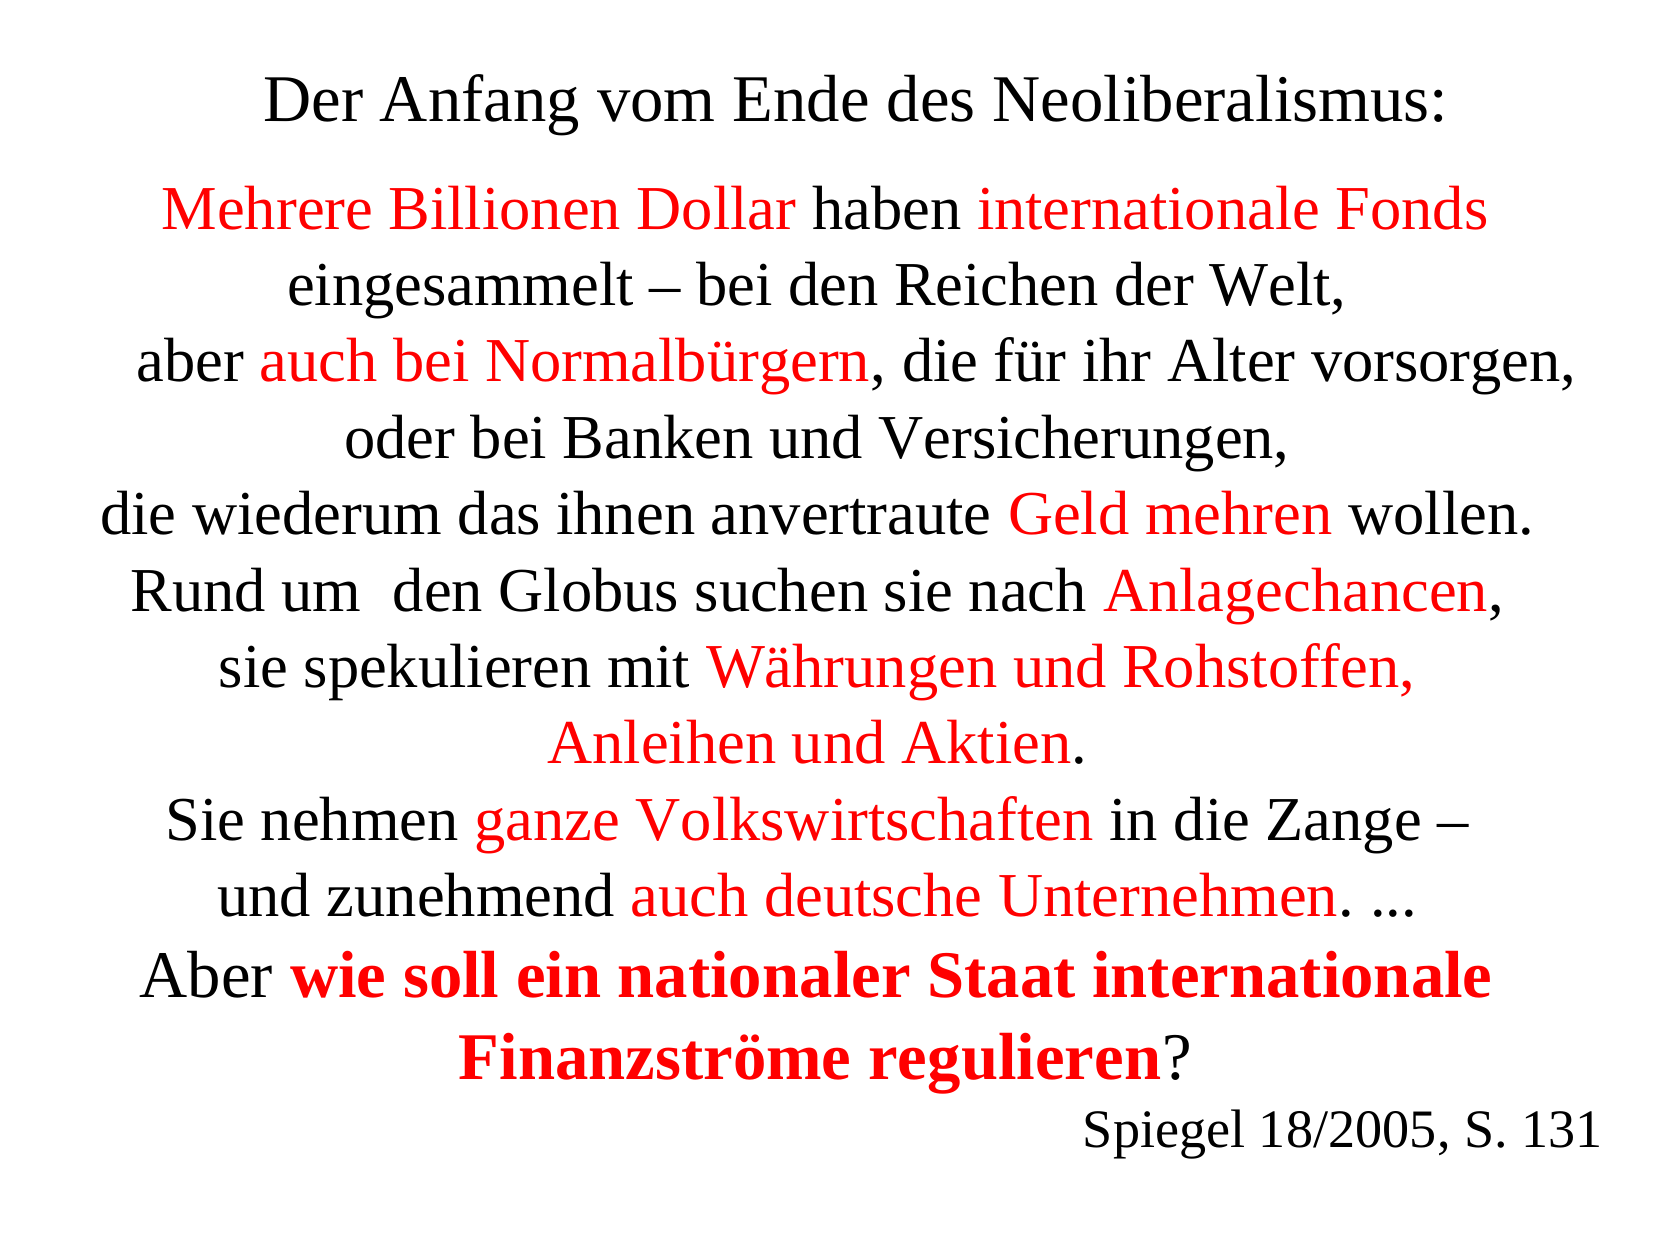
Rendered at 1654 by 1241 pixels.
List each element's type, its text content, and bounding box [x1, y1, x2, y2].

text_box Der Anfang vom Ende des Neoliberalismus: Mehrere Billionen Dollar haben internationale Fonds eingesammelt – bei den Reichen der Welt, aber auch bei Normalbürgern, die für ihr Alter vorsorgen, oder bei Banken und Versicherungen, die wiederum das ihnen anvertraute Geld mehren wollen. Rund um den Globus suchen sie nach Anlagechancen, sie spekulieren mit Währungen und Rohstoffen, Anleihen und Aktien. Sie nehmen ganze Volkswirtschaften in die Zange – und zunehmend auch deutsche Unternehmen. ... Aber wie soll ein nationaler Staat internationale Finanzströme regulieren? Spiegel 18/2005, S. 131 [47, 53, 1604, 1182]
